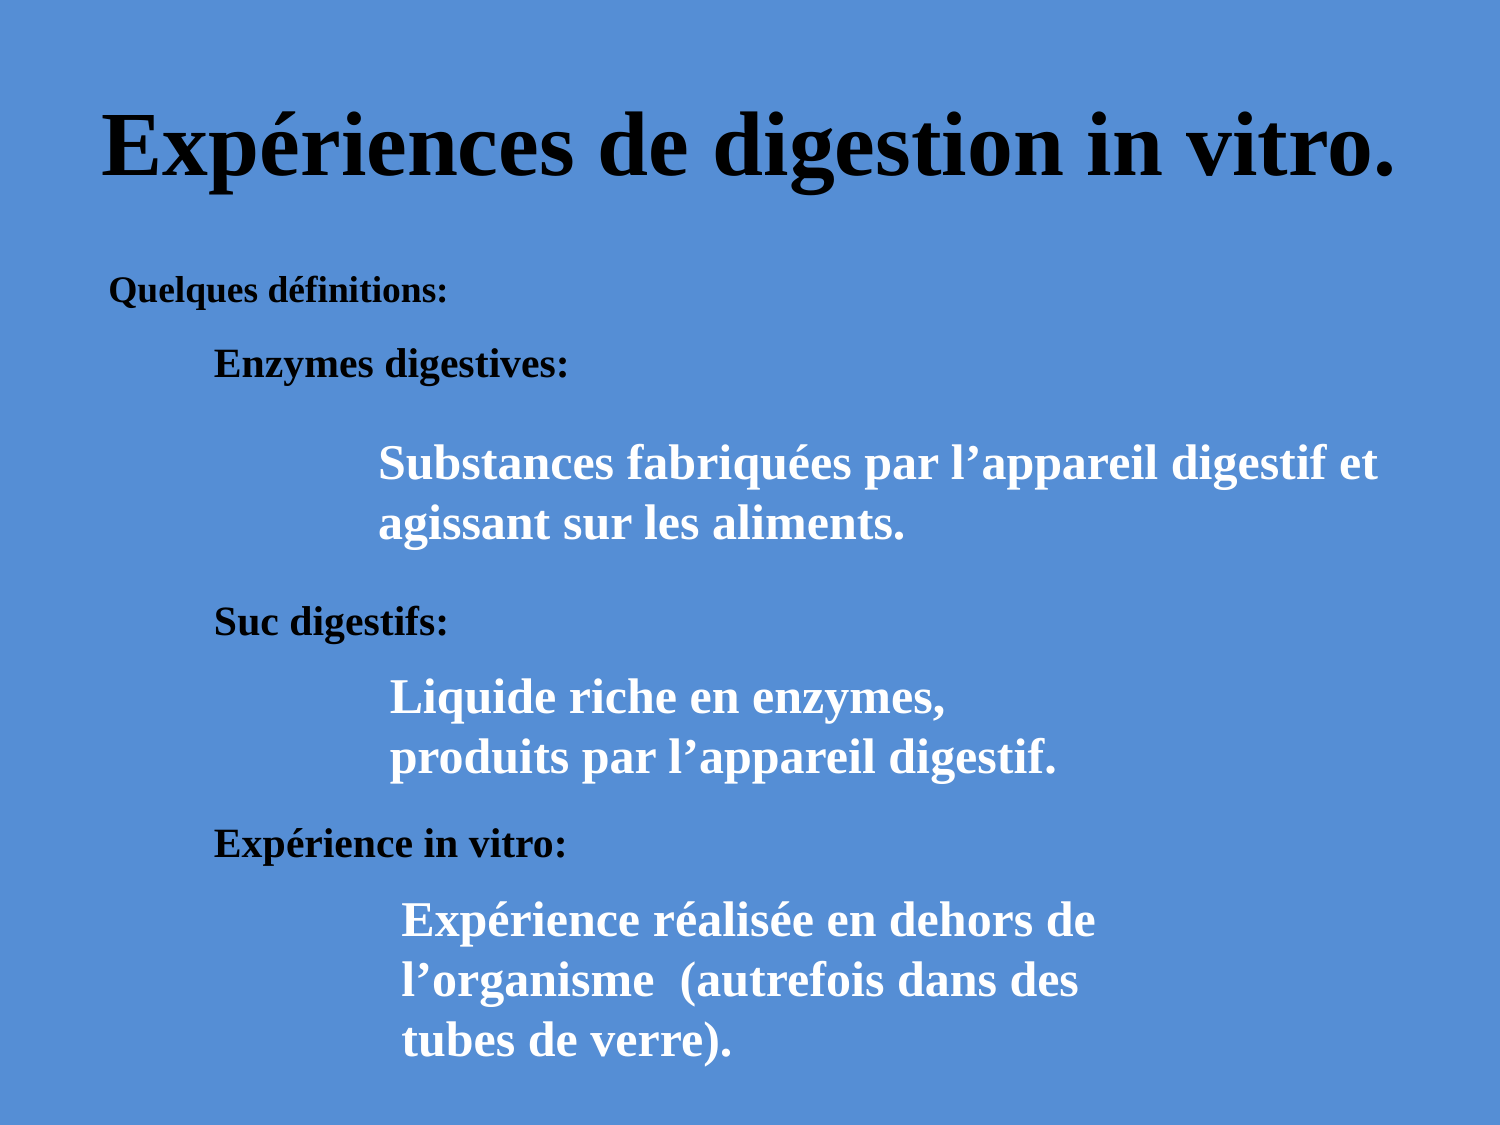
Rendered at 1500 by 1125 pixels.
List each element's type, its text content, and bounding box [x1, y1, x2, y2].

text_box Suc digestifs: [199, 585, 739, 651]
text_box Expérience réalisée en dehors de l’organisme (autrefois dans des tubes de verre). [386, 878, 1125, 1074]
text_box Liquide riche en enzymes, produits par l’appareil digestif. [374, 656, 1078, 792]
title Expériences de digestion in vitro. [75, 45, 1425, 233]
text_box Expérience in vitro: [199, 808, 633, 874]
text_box Enzymes digestives: [199, 328, 645, 393]
text_box Quelques définitions: [93, 257, 481, 318]
text_box Substances fabriquées par l’appareil digestif et agissant sur les aliments. [363, 421, 1465, 557]
